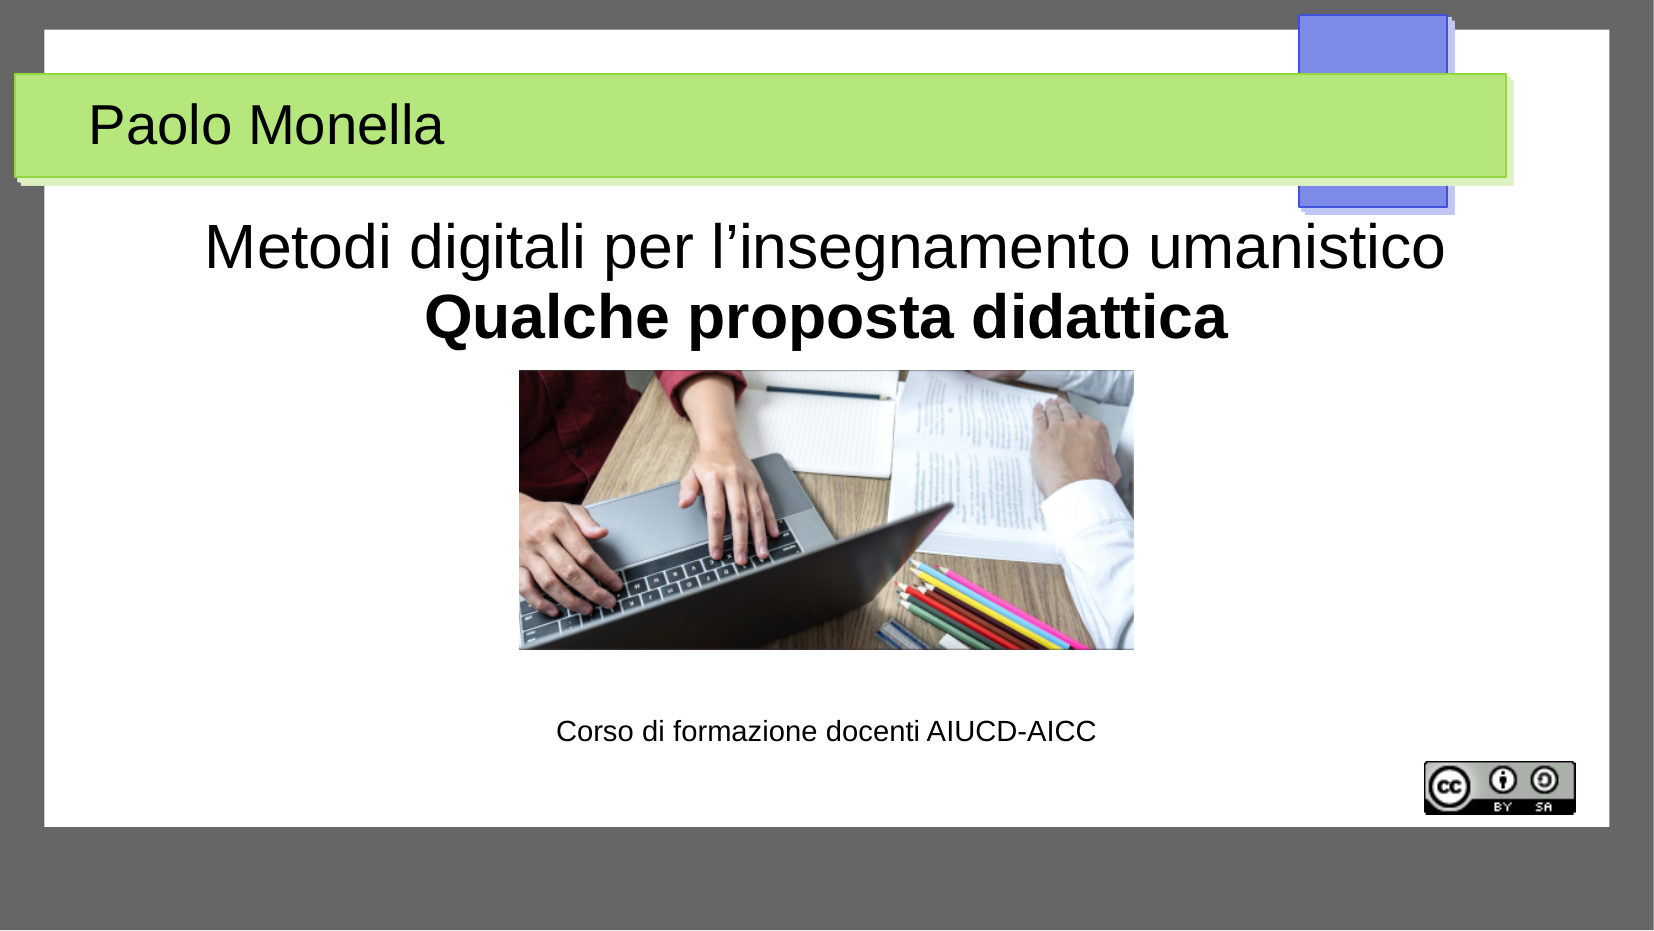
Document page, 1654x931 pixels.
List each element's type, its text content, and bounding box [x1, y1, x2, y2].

text_box Corso di formazione docenti AIUCD-AICC [88, 665, 1565, 797]
title Paolo Monella [88, 73, 1506, 85]
picture [1424, 761, 1576, 815]
subtitle Metodi digitali per l’insegnamento umanistico Qualche proposta didattica [88, 85, 1565, 479]
picture [519, 370, 1134, 650]
